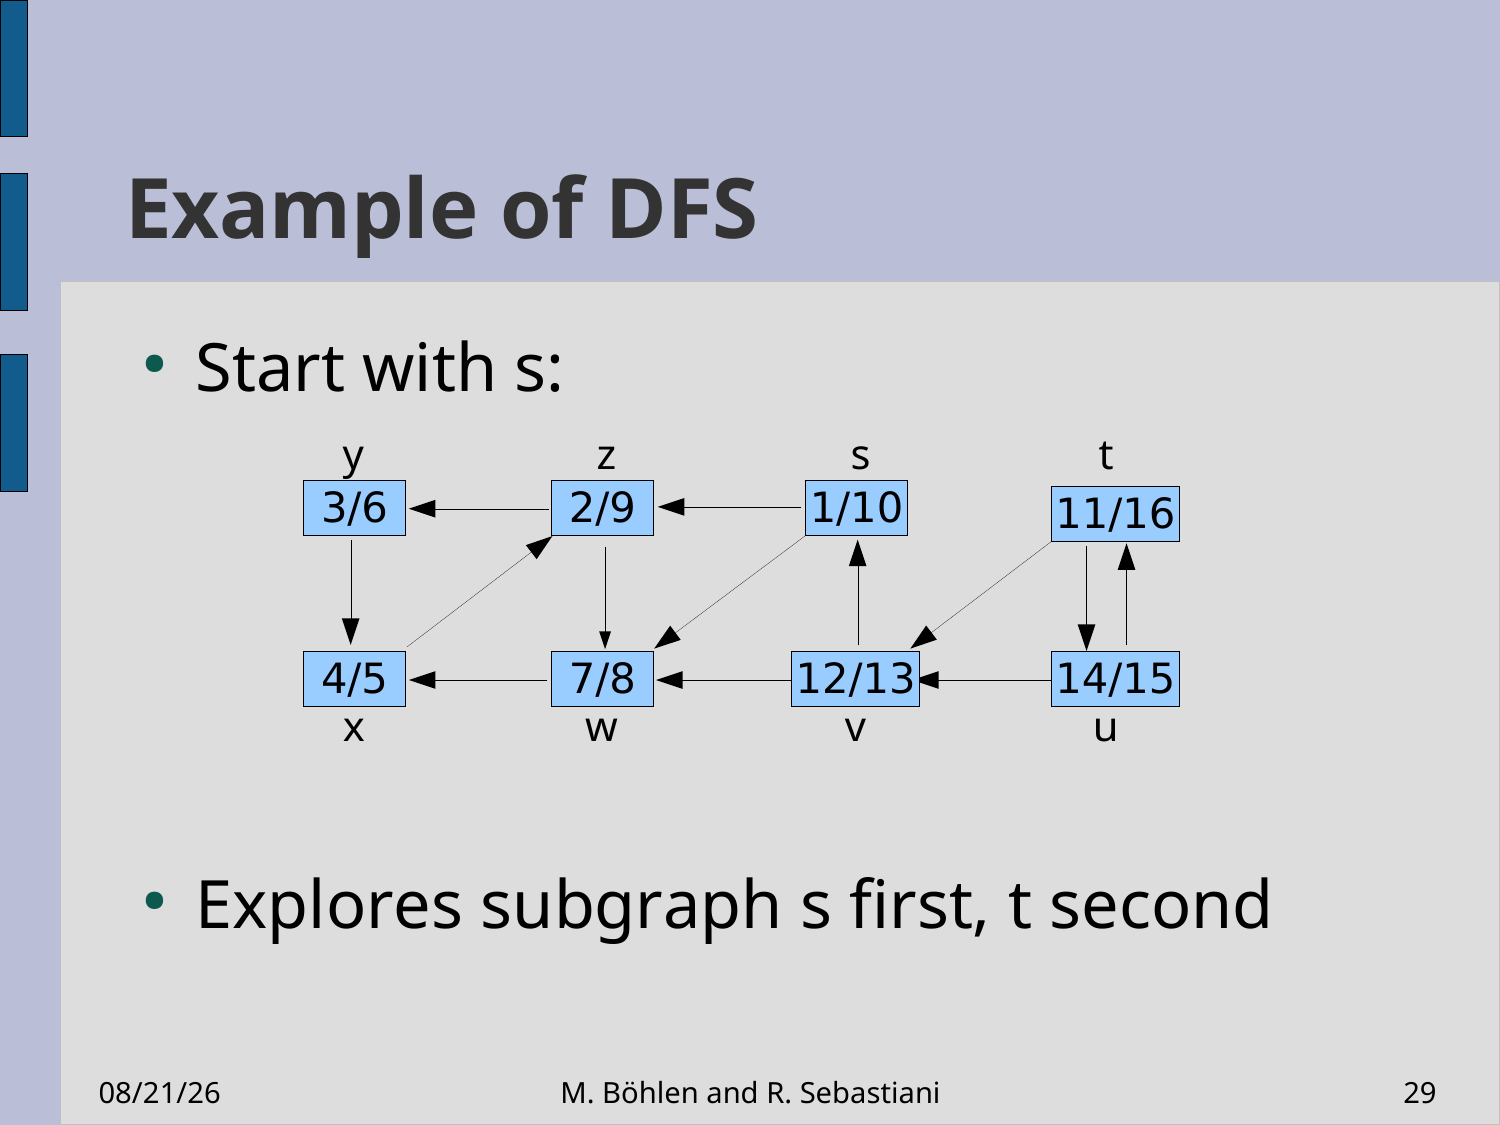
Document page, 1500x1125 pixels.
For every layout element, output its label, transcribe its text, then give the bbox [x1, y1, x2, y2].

text_box s [835, 417, 883, 480]
text_box w [570, 707, 633, 755]
text_box 12/13 [791, 651, 920, 707]
text_box u [1078, 707, 1132, 755]
text_box x [328, 707, 379, 755]
text_box 14/15 [1051, 651, 1180, 707]
text_box 1/10 [805, 480, 908, 536]
text_box 3/6 [303, 480, 406, 536]
text_box 4/5 [303, 651, 406, 707]
text_box 7/8 [551, 651, 654, 707]
list Start with s: Explores subgraph s first, t second [110, 312, 1392, 1037]
text_box 11/16 [1051, 486, 1180, 542]
text_box y [327, 417, 379, 480]
text_box t [1083, 417, 1128, 483]
text_box v [830, 707, 881, 755]
title Example of DFS [110, 67, 1392, 271]
text_box z [581, 417, 632, 480]
text_box 2/9 [551, 480, 654, 536]
